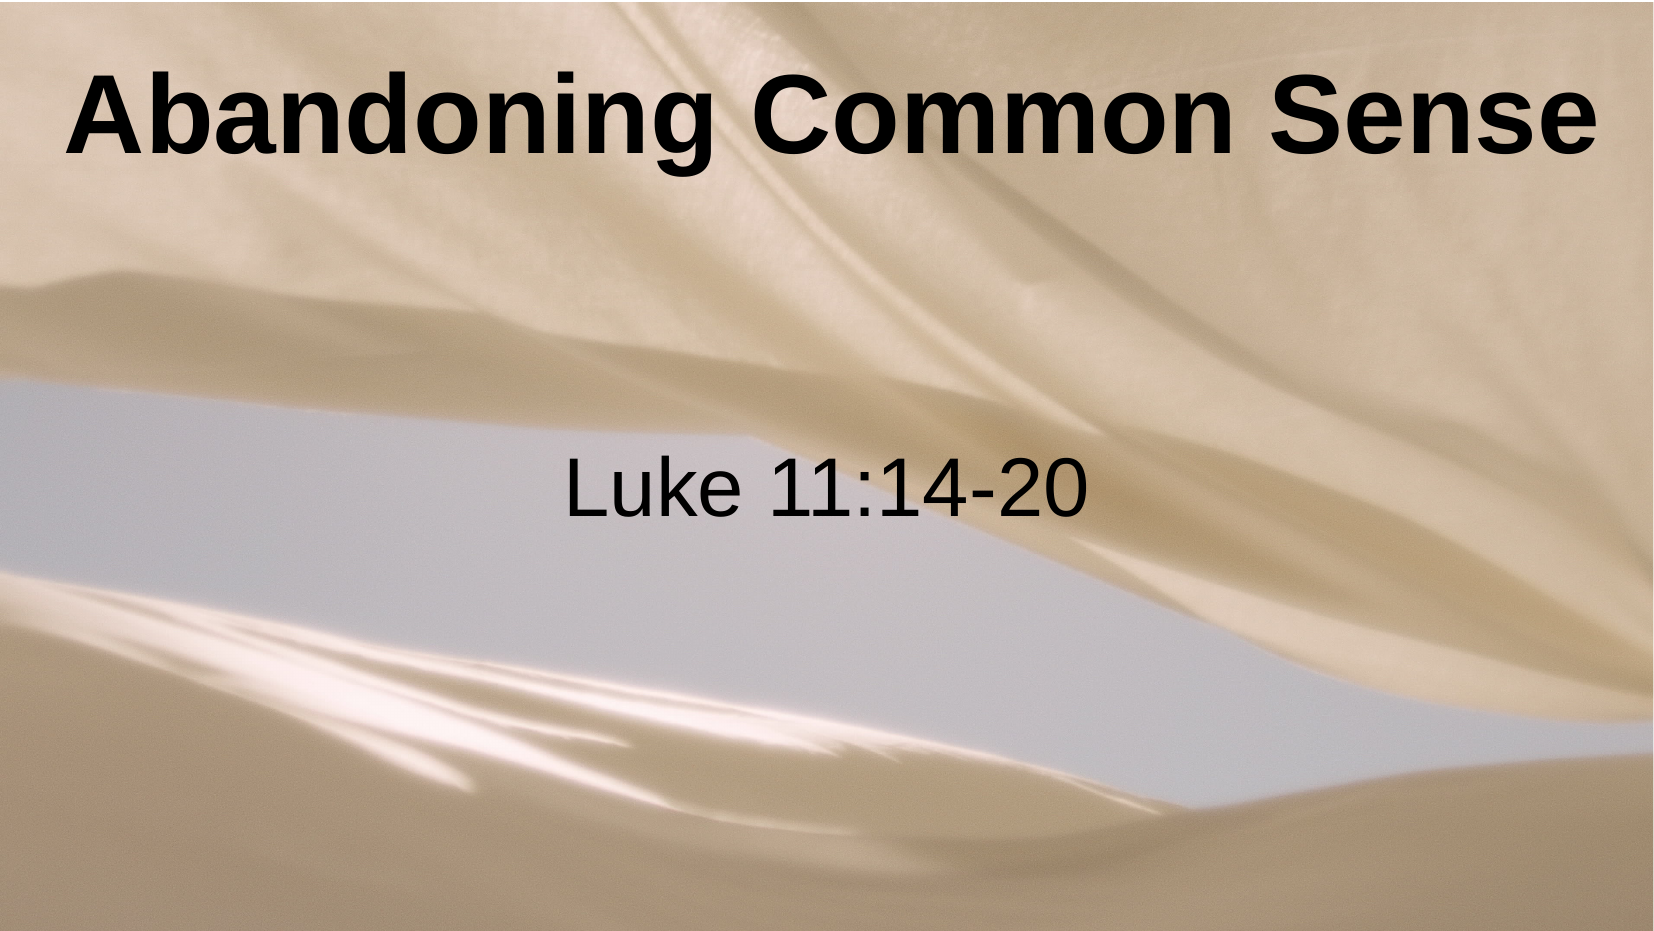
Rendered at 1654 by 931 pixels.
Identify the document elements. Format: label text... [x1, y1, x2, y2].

title Abandoning Common Sense [45, 0, 1621, 241]
subtitle Luke 11:14-20 [82, 217, 1571, 758]
picture [0, 2, 1654, 931]
